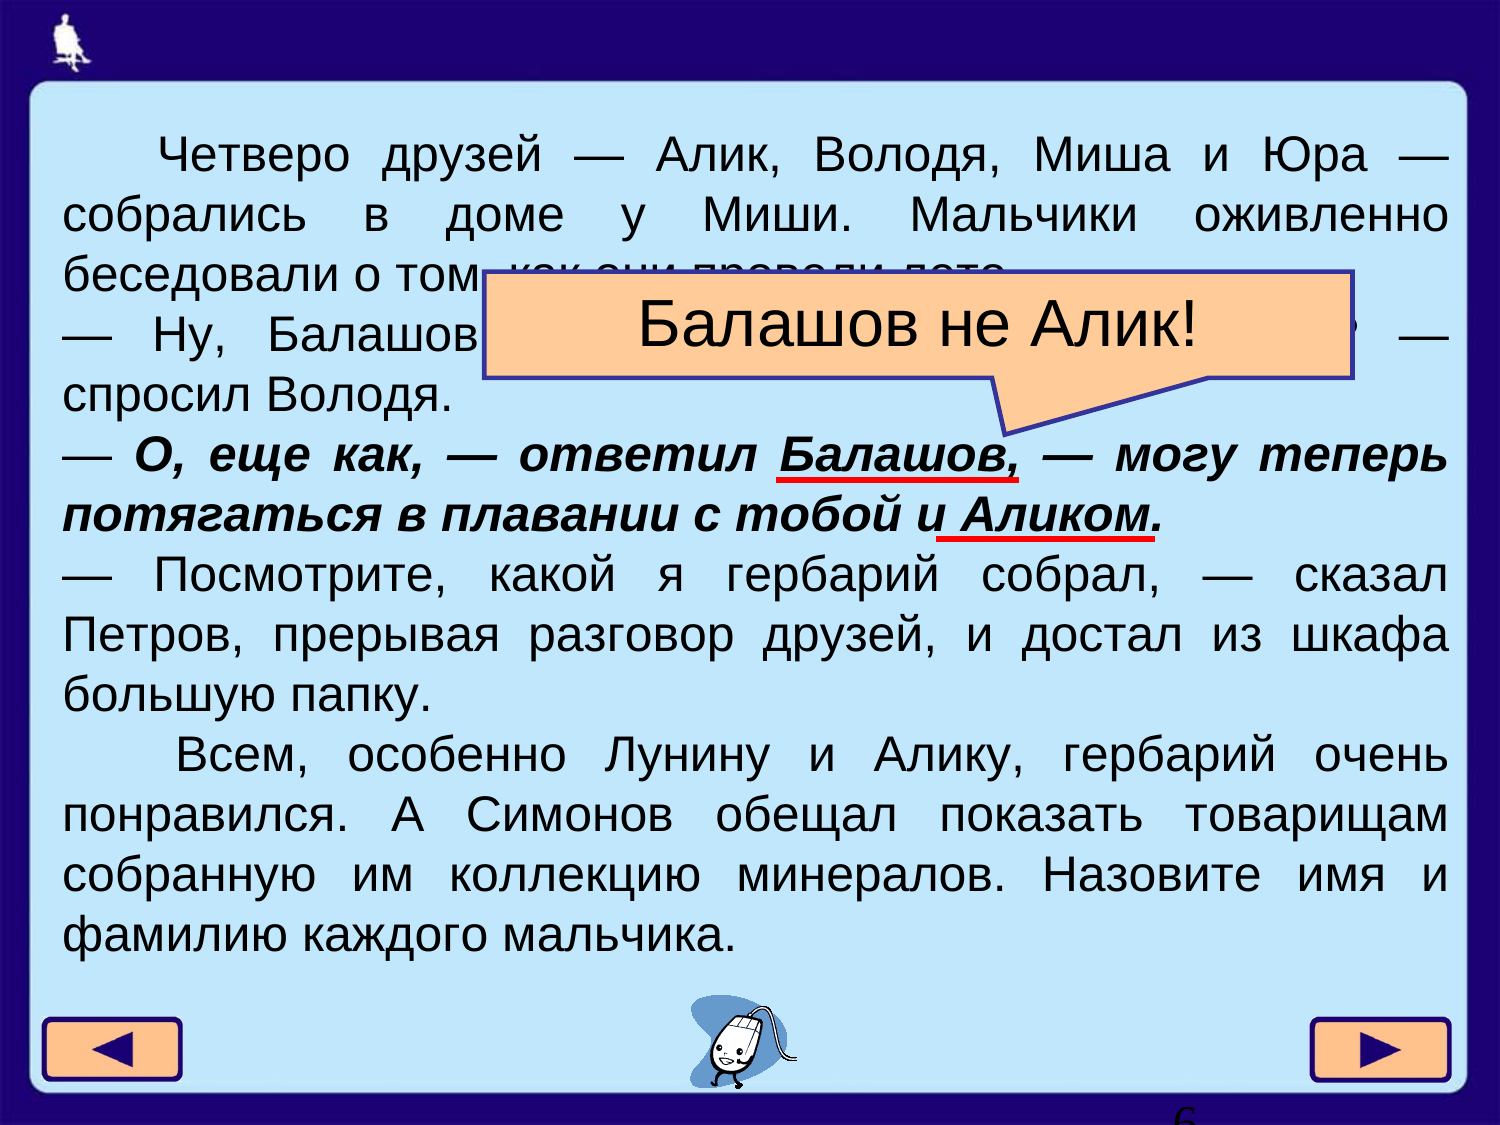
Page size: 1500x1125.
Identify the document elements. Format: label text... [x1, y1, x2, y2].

picture [0, 0, 1500, 1125]
text_box <номер> [1158, 1082, 1471, 1125]
text_box Балашов не Алик! [484, 271, 1353, 435]
text_box Четверо друзей — Алик, Володя, Миша и Юра — собрались в доме у Миши. Мальчики оживленно беседовали о том, как они провели лето. — Ну, Балашов, ты, наконец, научился плавать? — спросил Володя. — О, еще как, — ответил Балашов, — могу теперь потягаться в плавании с тобой и Аликом. — Посмотрите, какой я гербарий собрал, — сказал Петров, прерывая разговор друзей, и достал из шкафа большую папку. Всем, особенно Лунину и Алику, гербарий очень понравился. А Симонов обещал показать товарищам собранную им коллекцию минералов. Назовите имя и фамилию каждого мальчика. [47, 113, 1465, 969]
